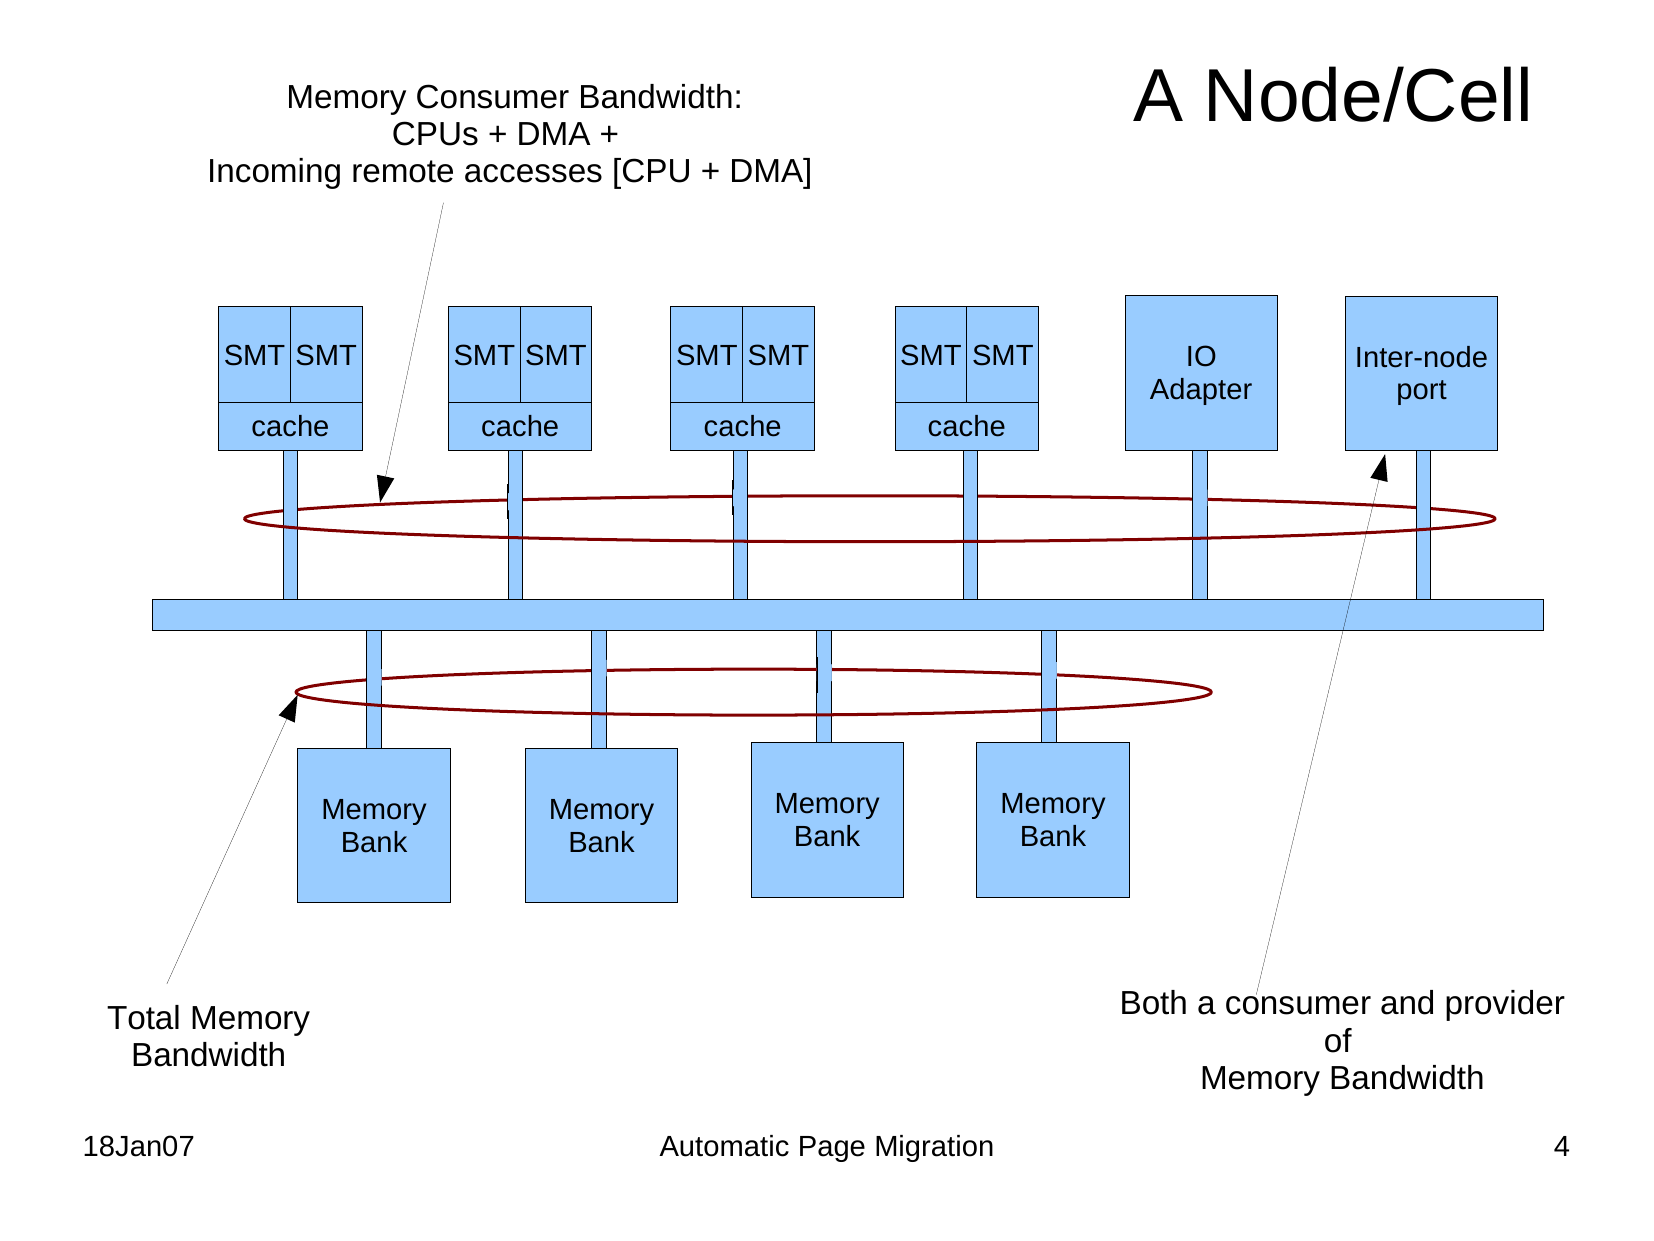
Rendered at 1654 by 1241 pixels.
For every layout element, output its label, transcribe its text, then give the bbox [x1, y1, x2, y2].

text_box SMT [895, 306, 966, 402]
text_box Memory Bank [297, 748, 451, 903]
text_box [1041, 711, 1057, 742]
text_box [1192, 451, 1208, 536]
text_box [1416, 451, 1431, 528]
text_box [591, 716, 607, 748]
text_box cache [448, 402, 592, 451]
text_box Memory Consumer Bandwidth: CPUs + DMA + Incoming remote accesses [CPU + DMA] [192, 71, 836, 235]
text_box [283, 451, 298, 526]
text_box SMT [670, 306, 742, 402]
text_box Both a consumer and provider of Memory Bandwidth [1104, 977, 1613, 1117]
text_box Total Memory Bandwidth [92, 992, 326, 1106]
text_box [816, 717, 832, 742]
text_box SMT [520, 306, 592, 402]
text_box cache [895, 402, 1039, 451]
text_box Inter-node port [1345, 296, 1498, 451]
text_box SMT [290, 306, 363, 402]
text_box SMT [966, 306, 1039, 402]
text_box SMT [218, 306, 290, 402]
text_box [508, 451, 523, 536]
text_box Memory Bank [751, 742, 904, 898]
text_box Memory Bank [525, 748, 678, 903]
title A Node/Cell [121, 39, 1534, 153]
text_box [733, 451, 748, 539]
text_box IO Adapter [1125, 295, 1278, 451]
text_box [152, 529, 1350, 713]
text_box [1344, 531, 1544, 631]
text_box SMT [742, 306, 815, 402]
text_box [366, 706, 382, 748]
text_box SMT [448, 306, 520, 402]
text_box cache [670, 402, 815, 451]
text_box Memory Bank [976, 742, 1130, 898]
text_box [963, 451, 978, 539]
text_box cache [218, 402, 363, 451]
